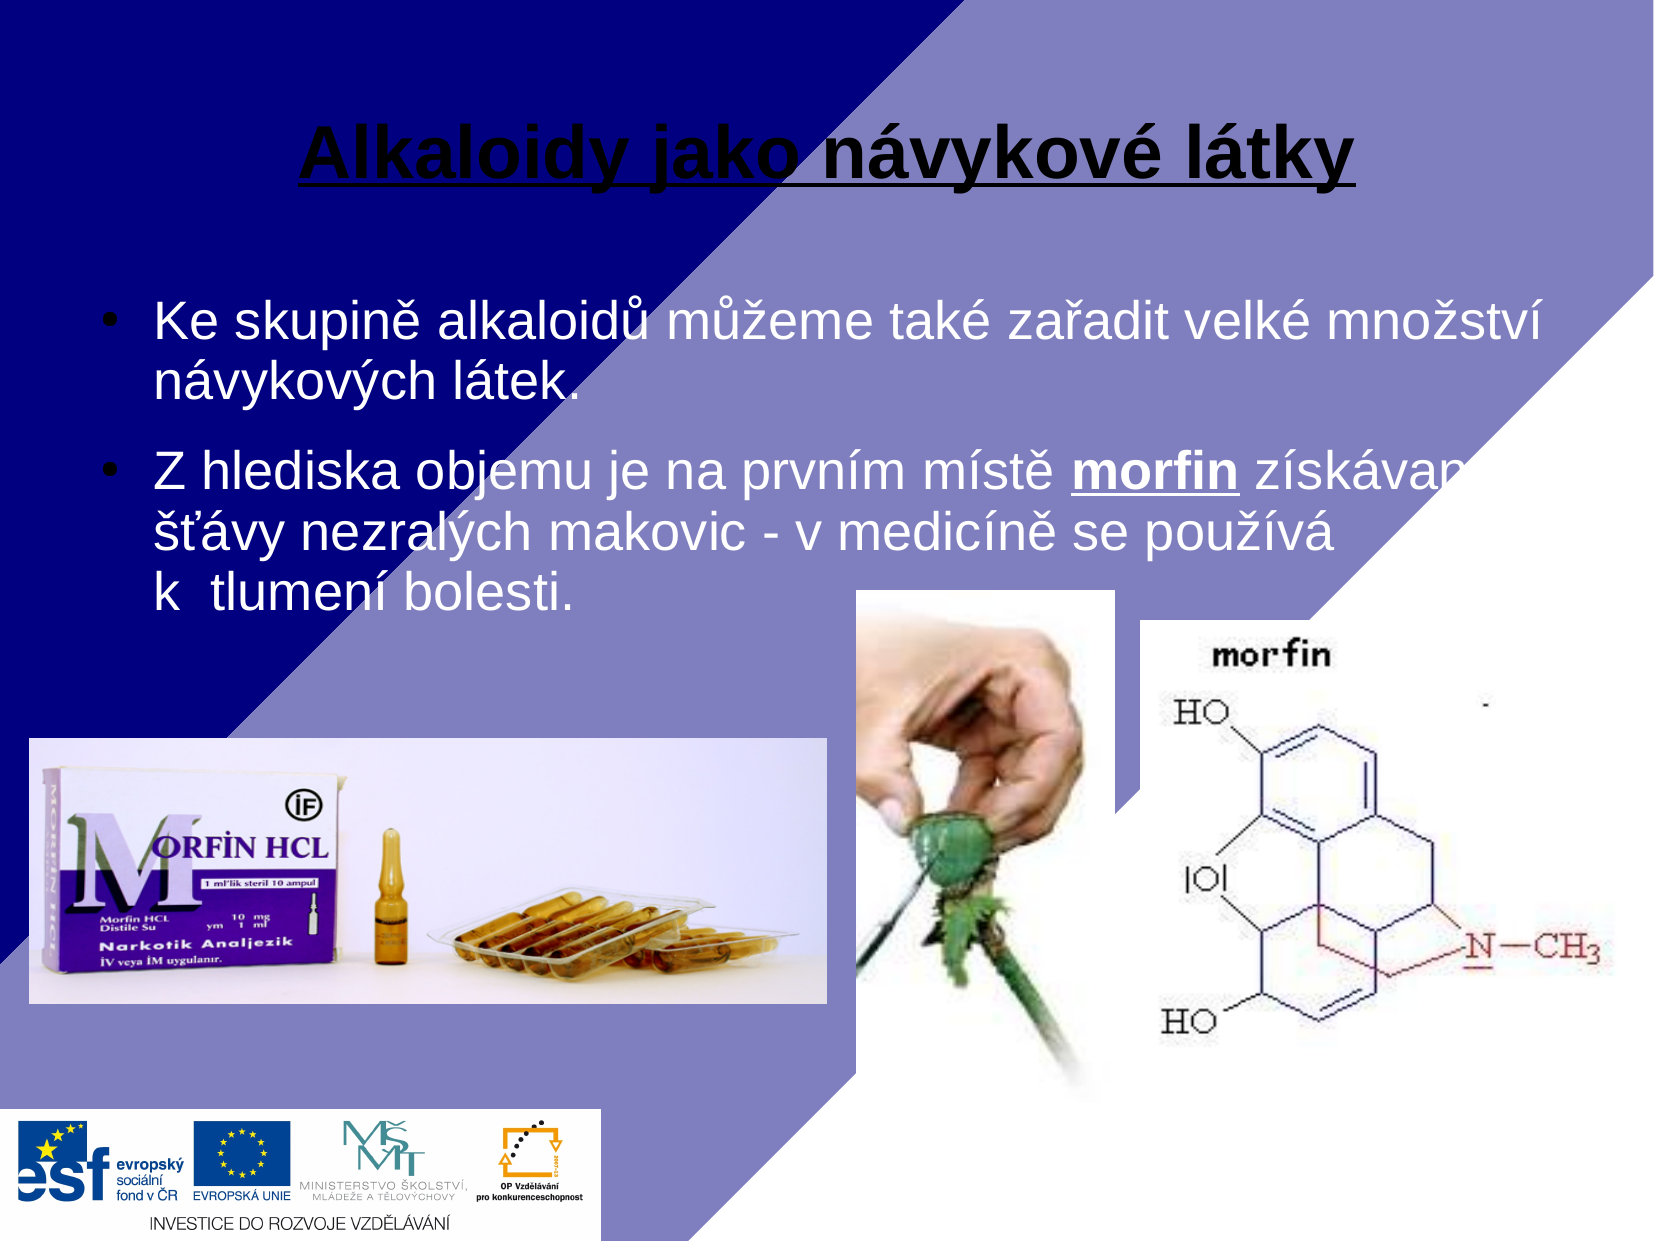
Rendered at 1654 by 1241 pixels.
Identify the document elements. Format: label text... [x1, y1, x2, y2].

picture [0, 1109, 601, 1241]
list Ke skupině alkaloidů můžeme také zařadit velké množství návykových látek. Z hlediska objemu je na prvním místě morfin získávaný ze šťávy nezralých makovic - v medicíně se používá k tlumení bolesti. [82, 290, 1571, 1109]
title Alkaloidy jako návykové látky [82, 49, 1571, 257]
picture [29, 738, 827, 1004]
picture [1140, 620, 1625, 1063]
picture [856, 590, 1115, 1123]
